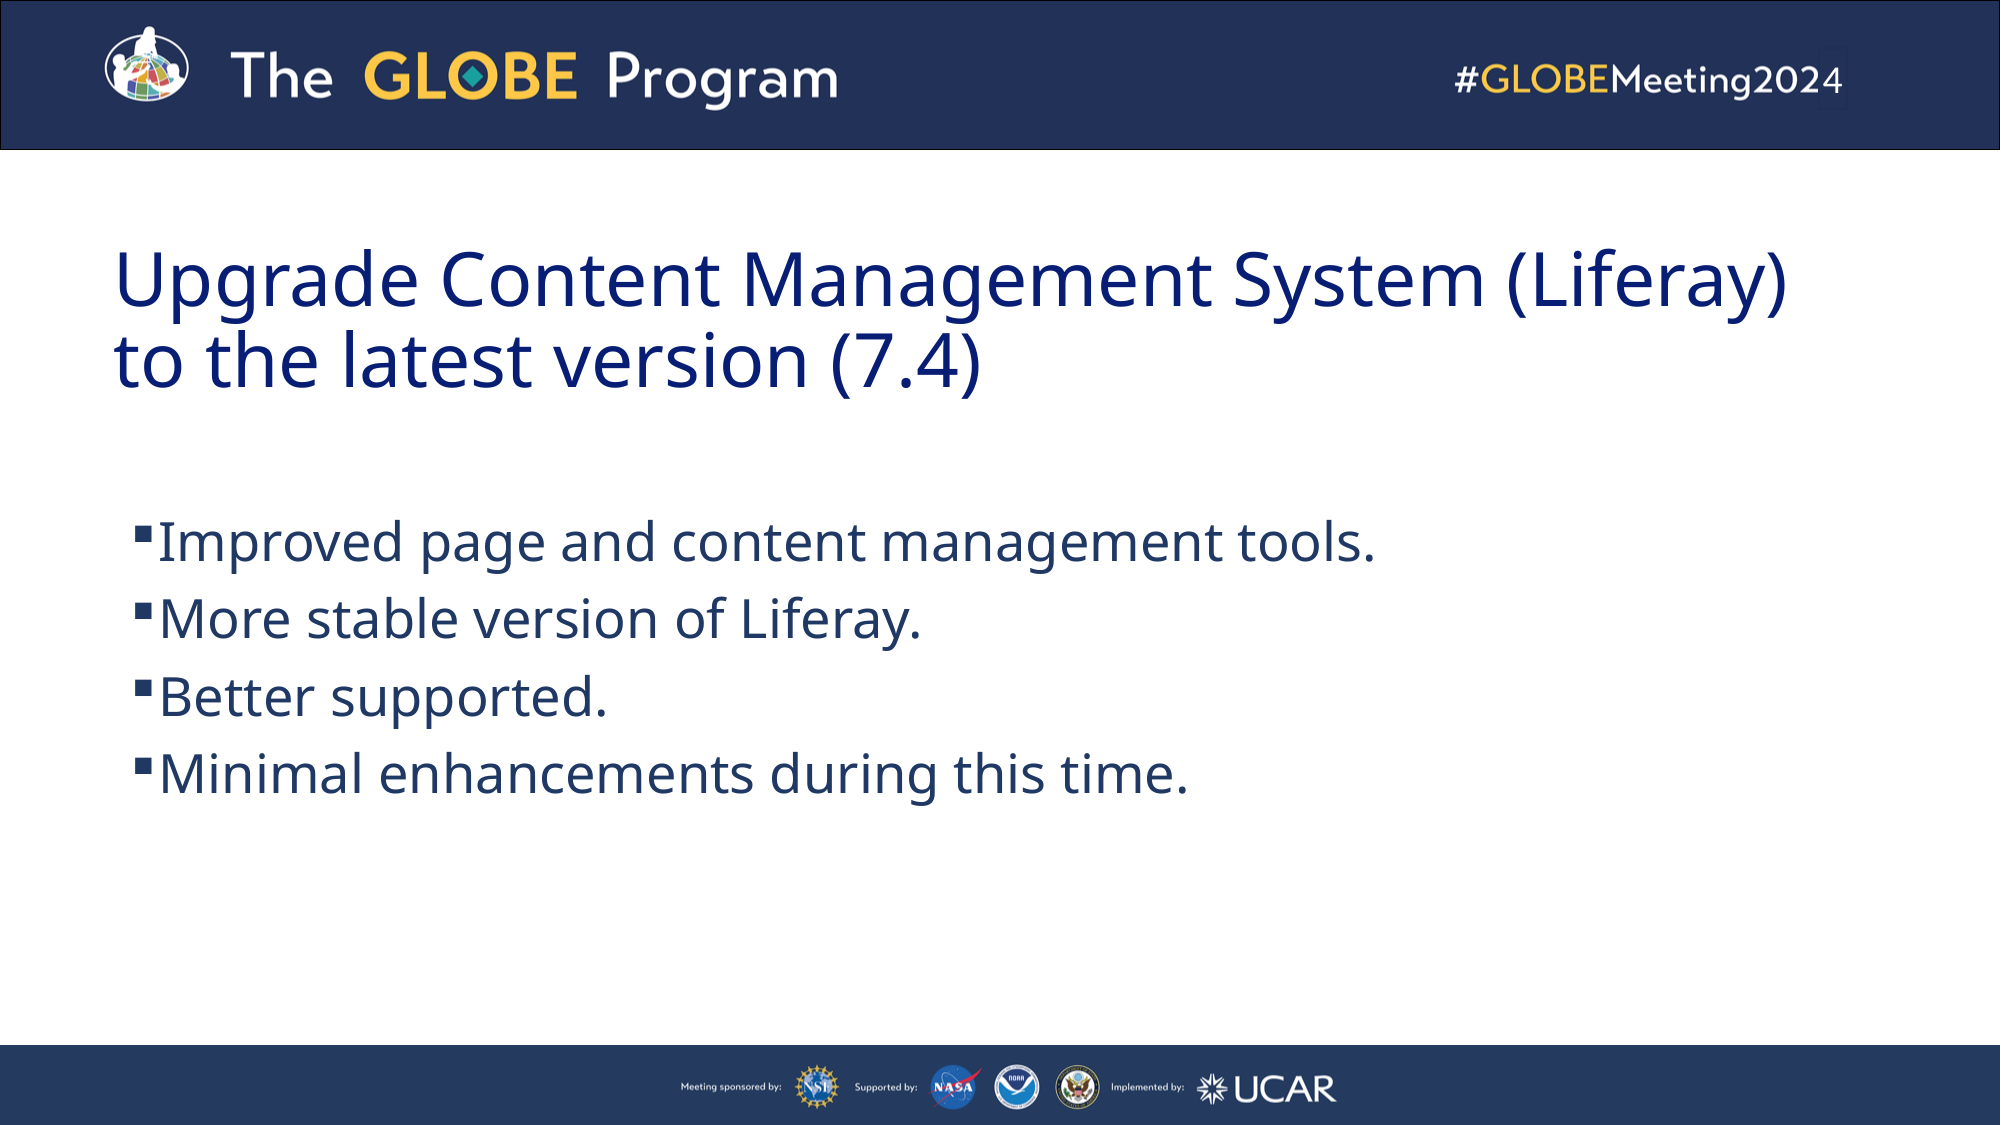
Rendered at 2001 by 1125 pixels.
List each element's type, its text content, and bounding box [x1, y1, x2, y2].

picture [0, 1045, 2000, 1125]
title Upgrade Content Management System (Liferay) to the latest version (7.4) [98, 234, 1824, 389]
list Improved page and content management tools. More stable version of Liferay. Better supported. Minimal enhancements during this time. [115, 433, 1396, 816]
picture [1, 1, 1999, 149]
